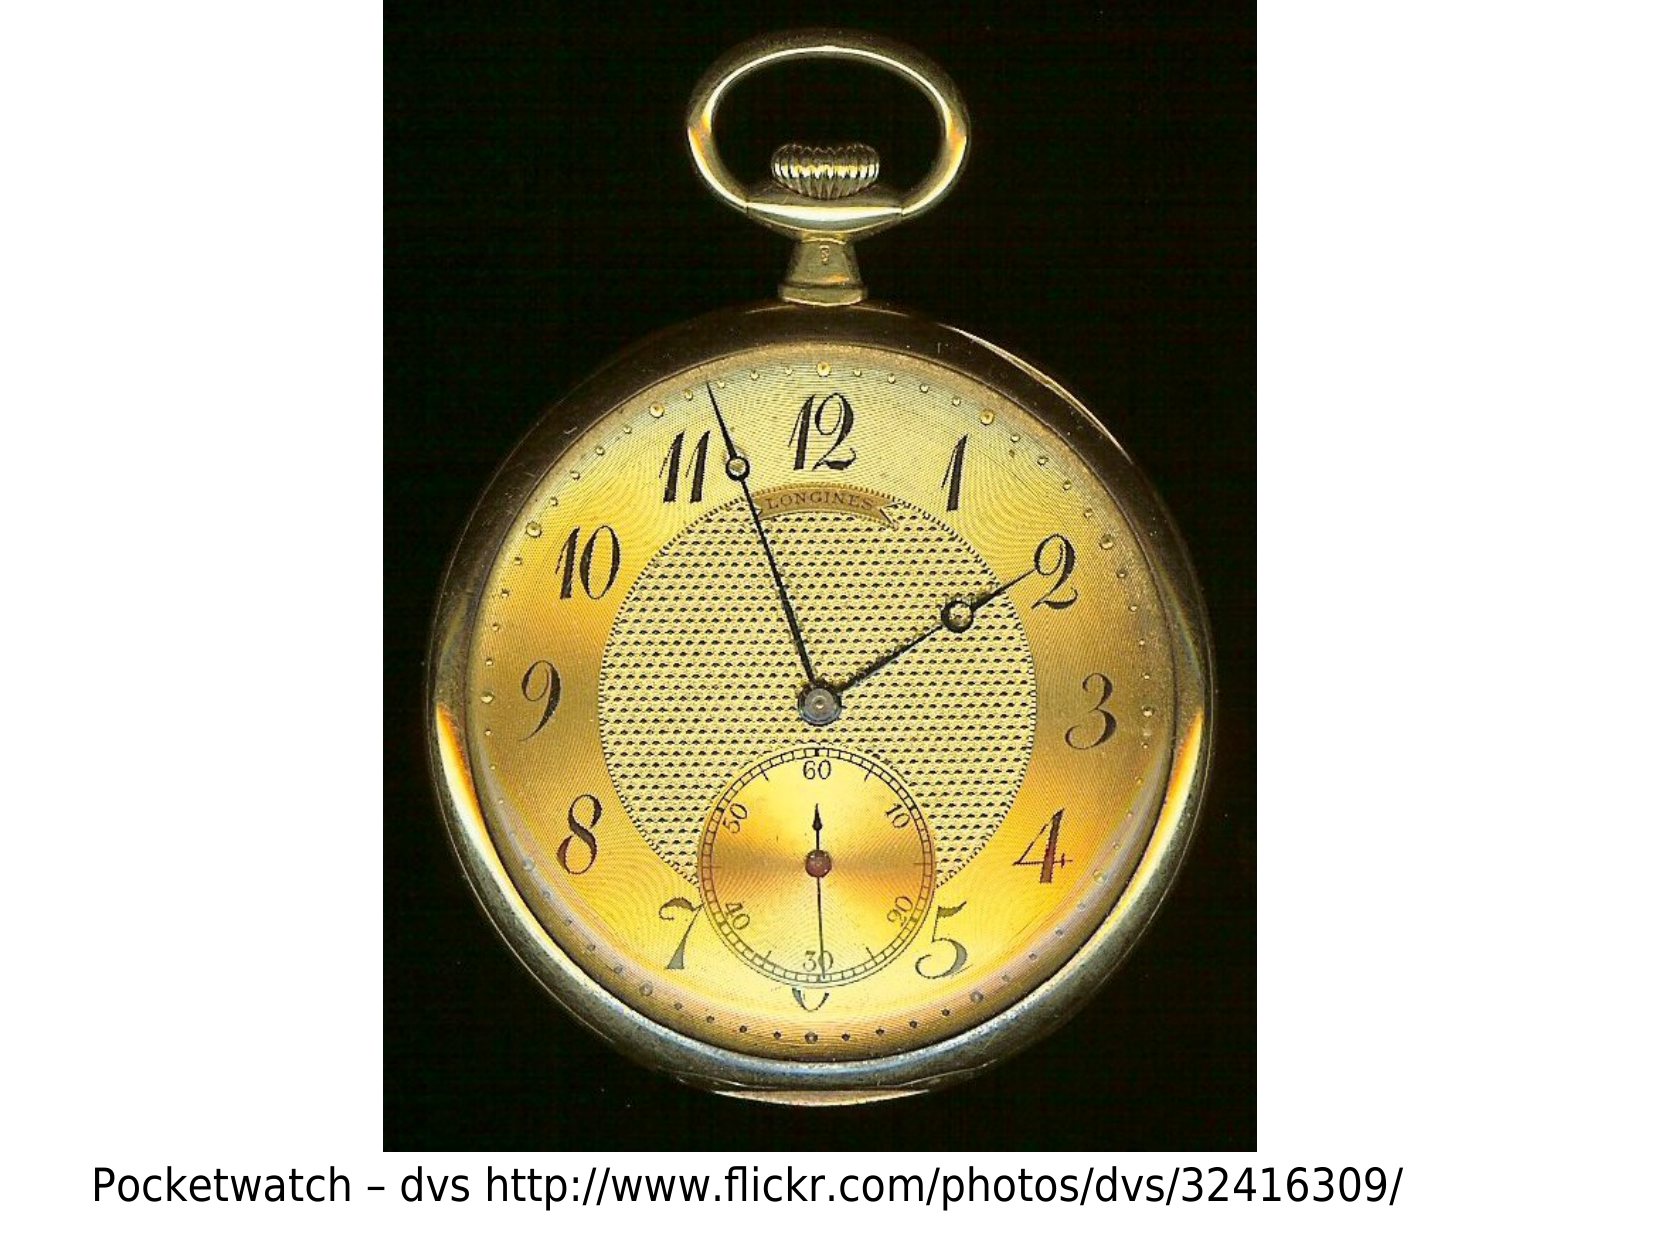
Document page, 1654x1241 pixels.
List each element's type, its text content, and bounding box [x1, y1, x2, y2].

text_box Pocketwatch – dvs http://www.flickr.com/photos/dvs/32416309/ [76, 1151, 1565, 1220]
picture [383, 0, 1257, 1151]
